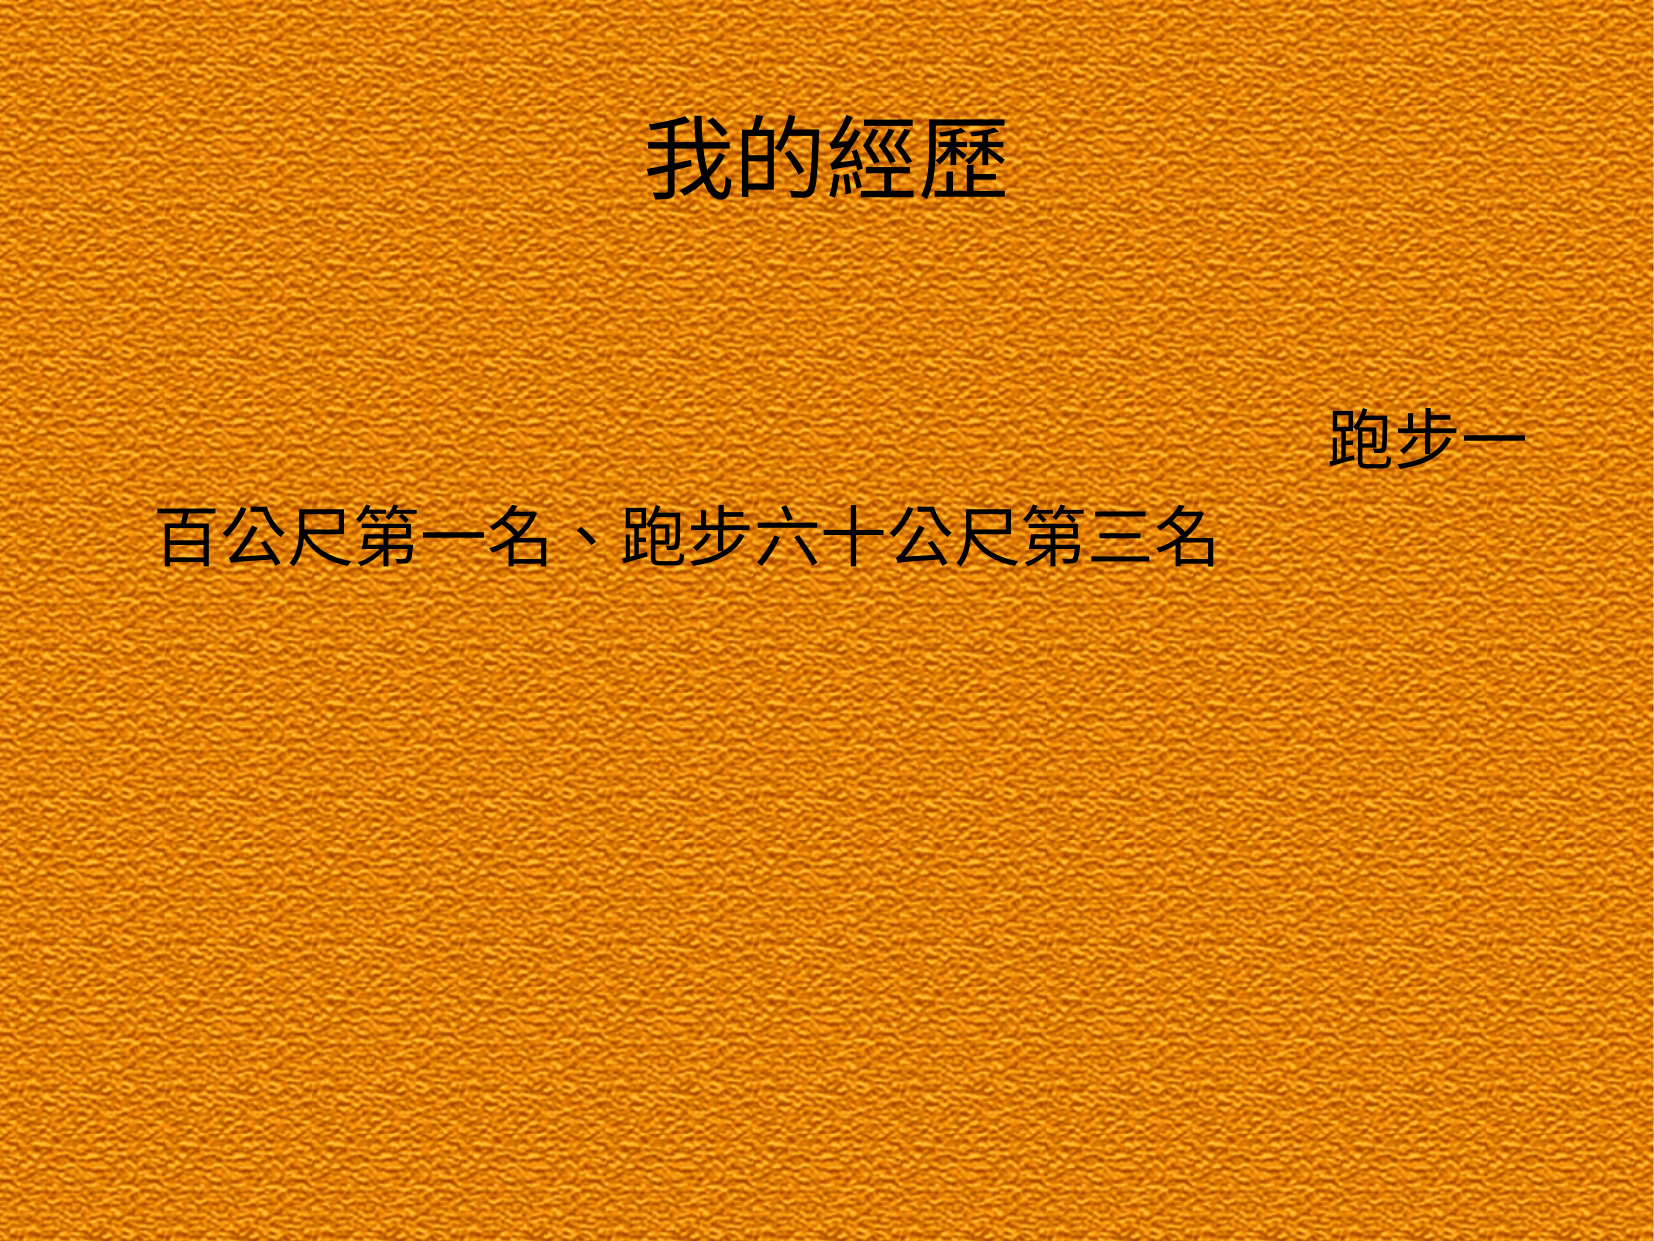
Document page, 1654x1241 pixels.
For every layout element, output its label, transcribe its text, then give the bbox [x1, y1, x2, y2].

picture [0, 0, 1654, 1241]
title 我的經歷 [82, 49, 1571, 257]
list 跑步一百公尺第一名、跑步六十公尺第三名 [82, 290, 1571, 1010]
